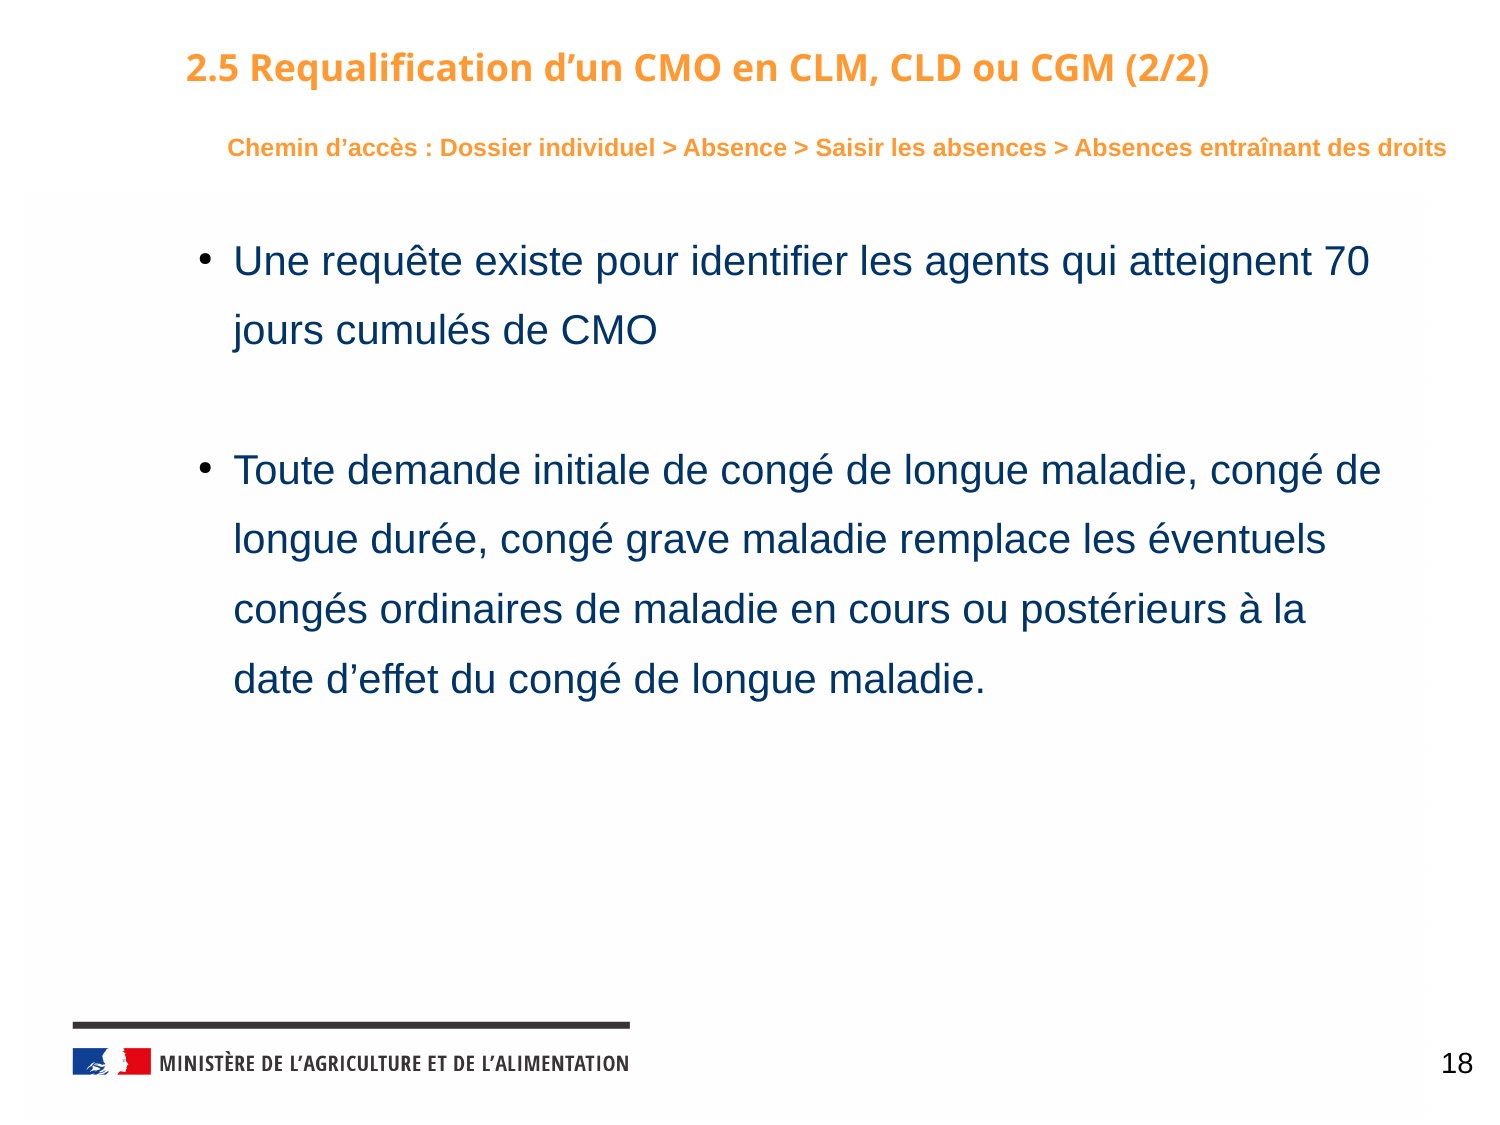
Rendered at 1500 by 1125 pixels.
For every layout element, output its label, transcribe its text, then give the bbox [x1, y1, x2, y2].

picture [23, 185, 1430, 1123]
text_box 2.5 Requalification d’un CMO en CLM, CLD ou CGM (2/2) [171, 36, 1458, 142]
text_box Chemin d’accès : Dossier individuel > Absence > Saisir les absences > Absences entraînant des droits [212, 142, 1380, 168]
text_box Une requête existe pour identifier les agents qui atteignent 70 jours cumulés de CMO Toute demande initiale de congé de longue maladie, congé de longue durée, congé grave maladie remplace les éventuels congés ordinaires de maladie en cours ou postérieurs à la date d’effet du congé de longue maladie. [183, 206, 1406, 914]
